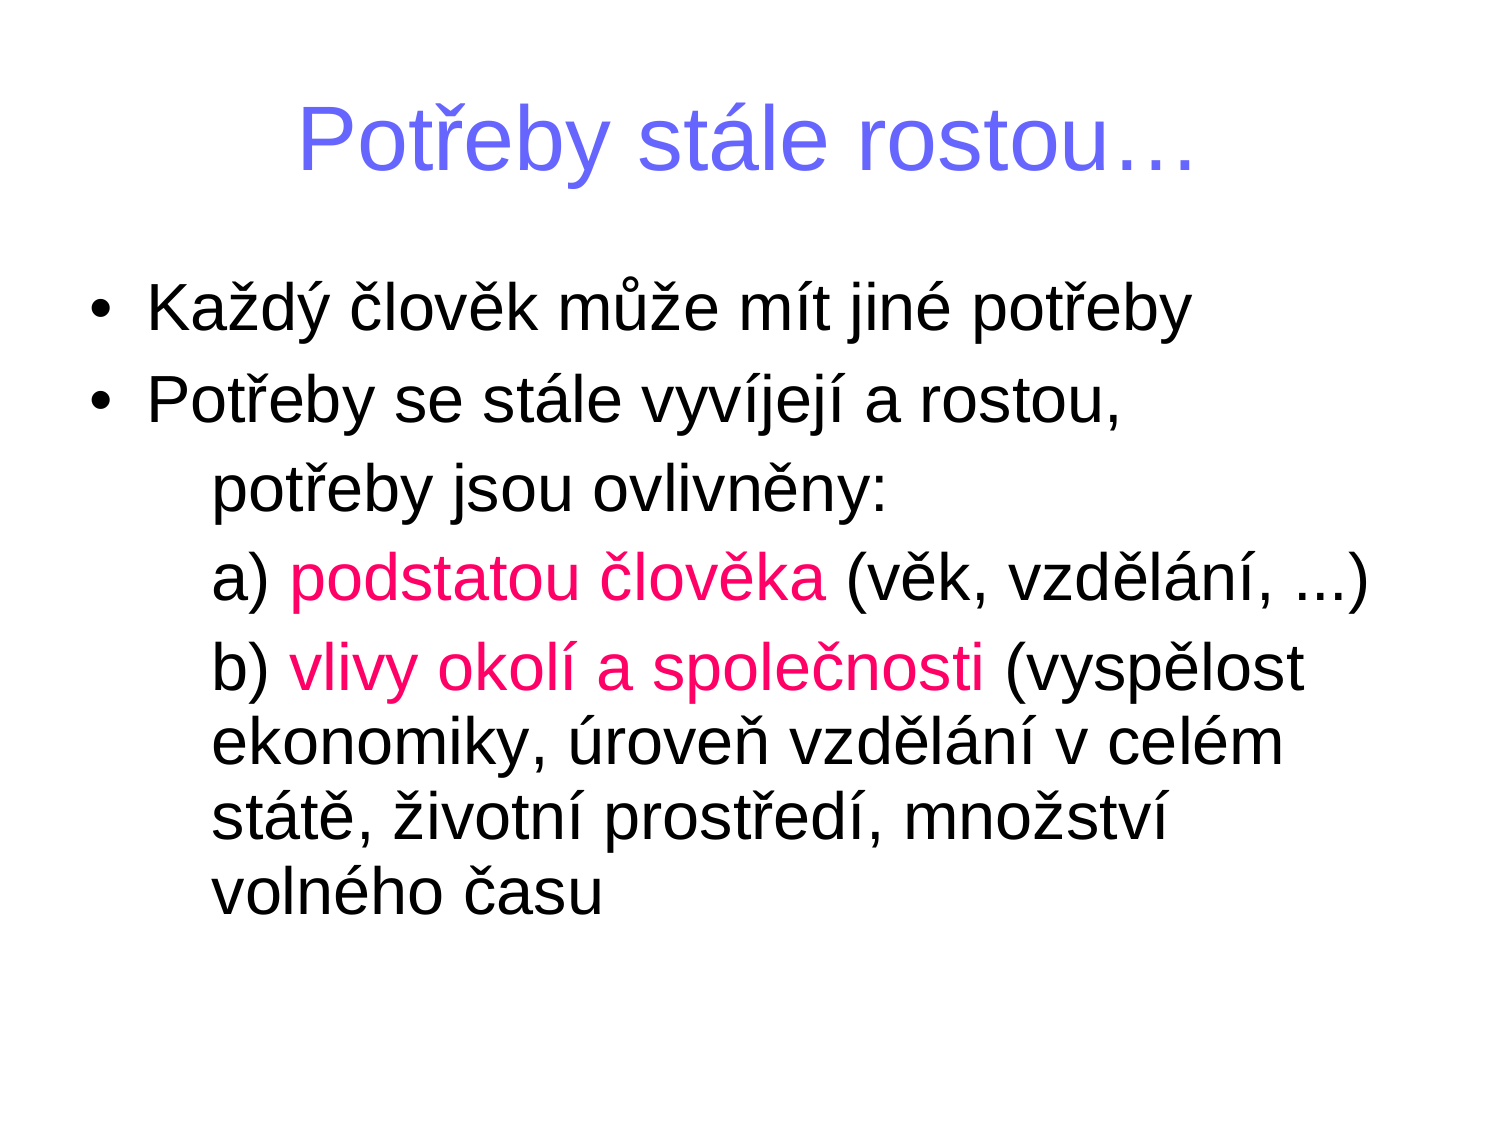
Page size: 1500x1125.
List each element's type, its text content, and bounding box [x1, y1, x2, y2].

list Každý člověk může mít jiné potřeby Potřeby se stále vyvíjejí a rostou, potřeby jsou ovlivněny: a) podstatou člověka (věk, vzdělání, ...) b) vlivy okolí a společnosti (vyspělost ekonomiky, úroveň vzdělání v celém státě, životní prostředí, množství volného času [75, 262, 1426, 1006]
title Potřeby stále rostou… [75, 45, 1426, 233]
